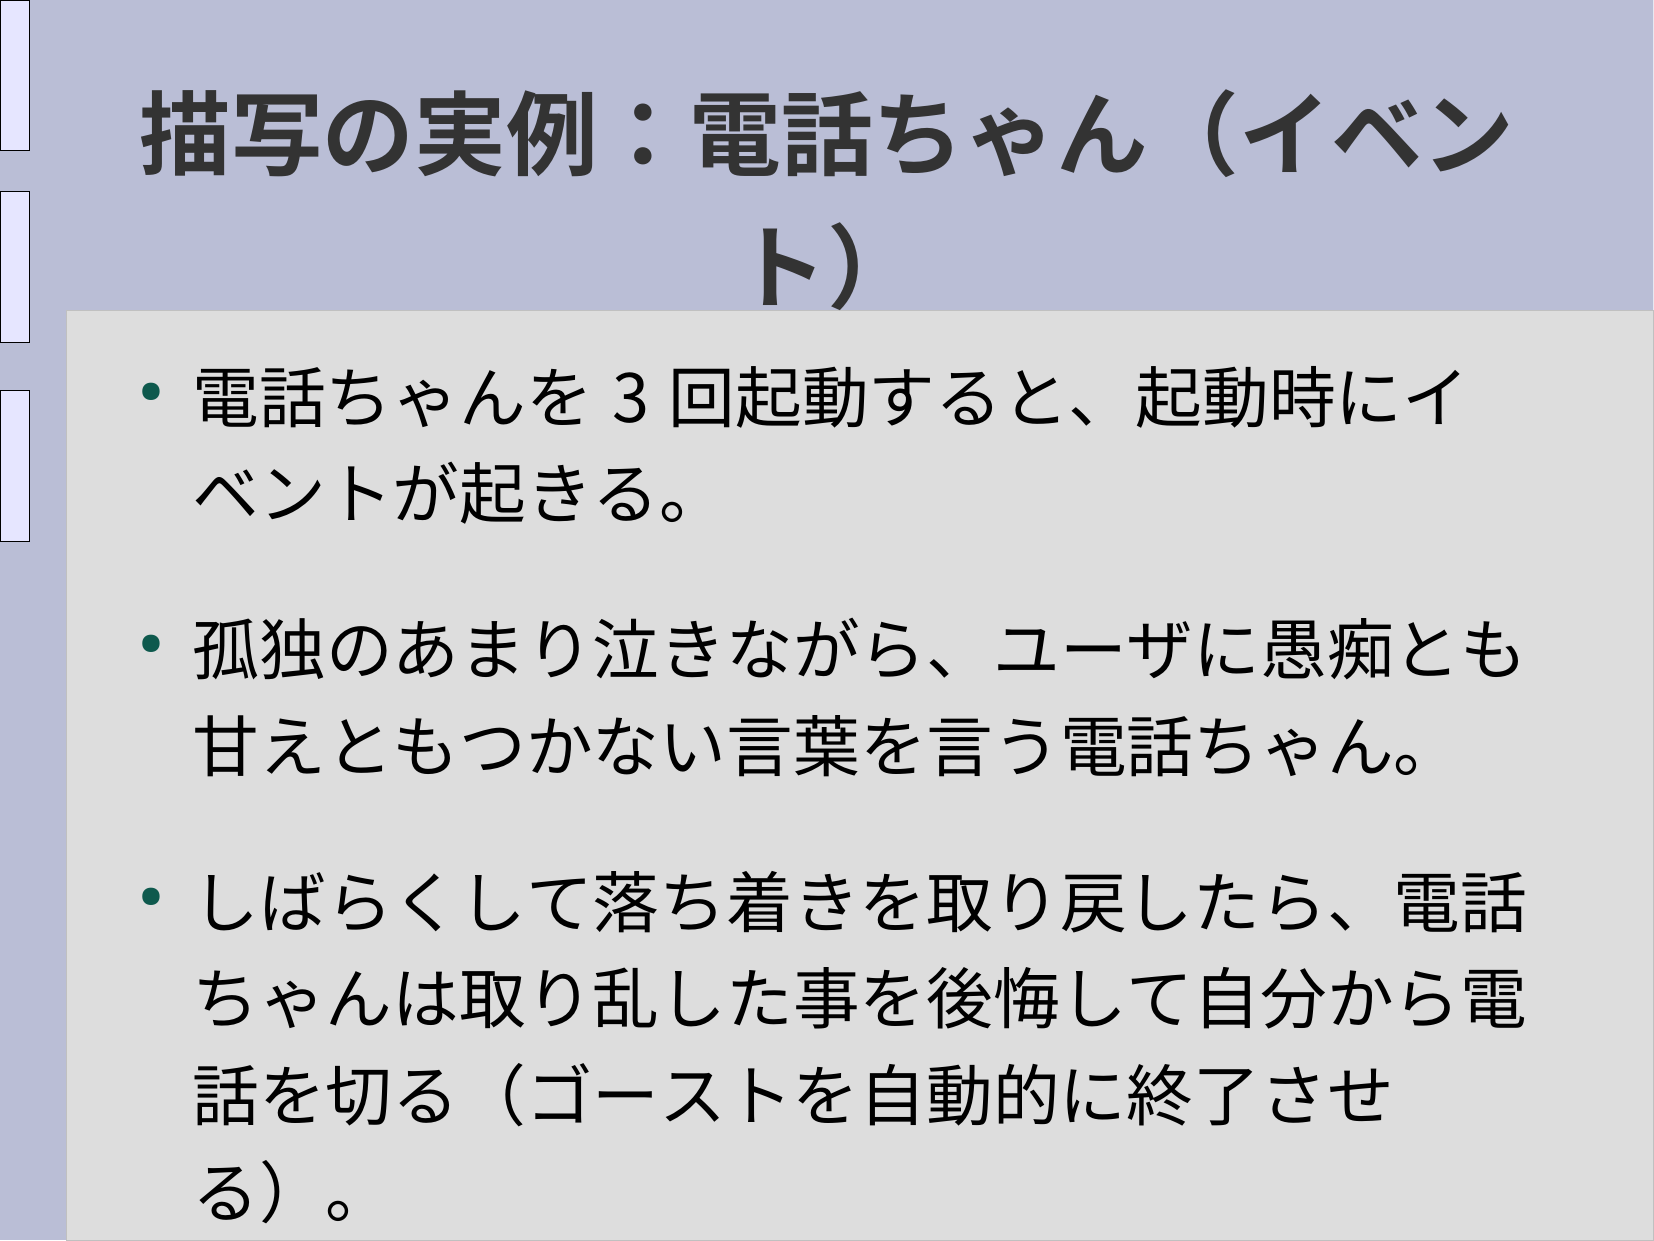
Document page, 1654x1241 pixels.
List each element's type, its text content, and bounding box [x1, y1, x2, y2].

title 描写の実例：電話ちゃん（イベント） [121, 91, 1534, 299]
list 電話ちゃんを3回起動すると、起動時にイベントが起きる。 孤独のあまり泣きながら、ユーザに愚痴とも甘えともつかない言葉を言う電話ちゃん。 しばらくして落ち着きを取り戻したら、電話ちゃんは取り乱した事を後悔して自分から電話を切る（ゴーストを自動的に終了させる）。 だがそれ以降の起動では、一部のランダムトークが素直に彼女の内心を吐露したものに変わっている。 [121, 344, 1534, 1187]
